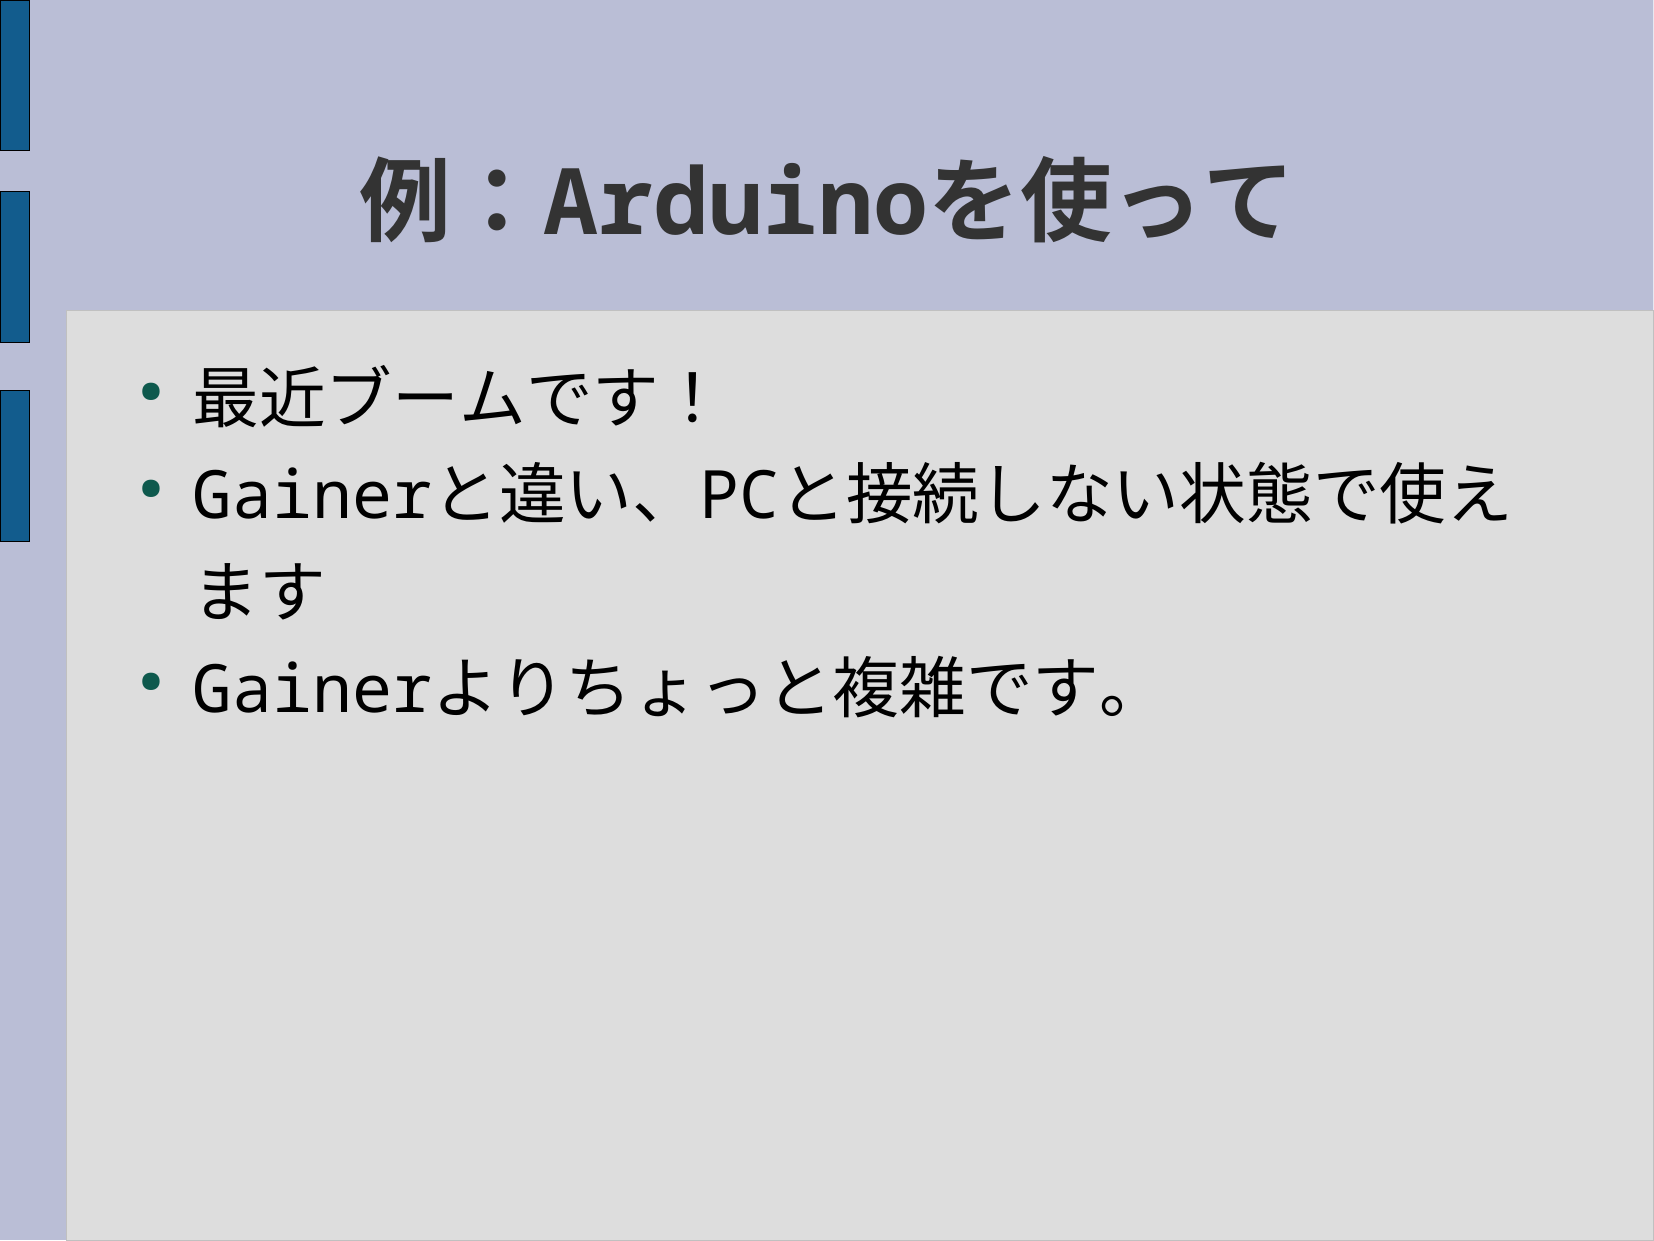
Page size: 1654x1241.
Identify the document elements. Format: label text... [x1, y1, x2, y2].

list 最近ブームです！ Gainerと違い、PCと接続しない状態で使えます Gainerよりちょっと複雑です。 [121, 344, 1534, 1112]
title 例：Arduinoを使って [121, 98, 1534, 291]
